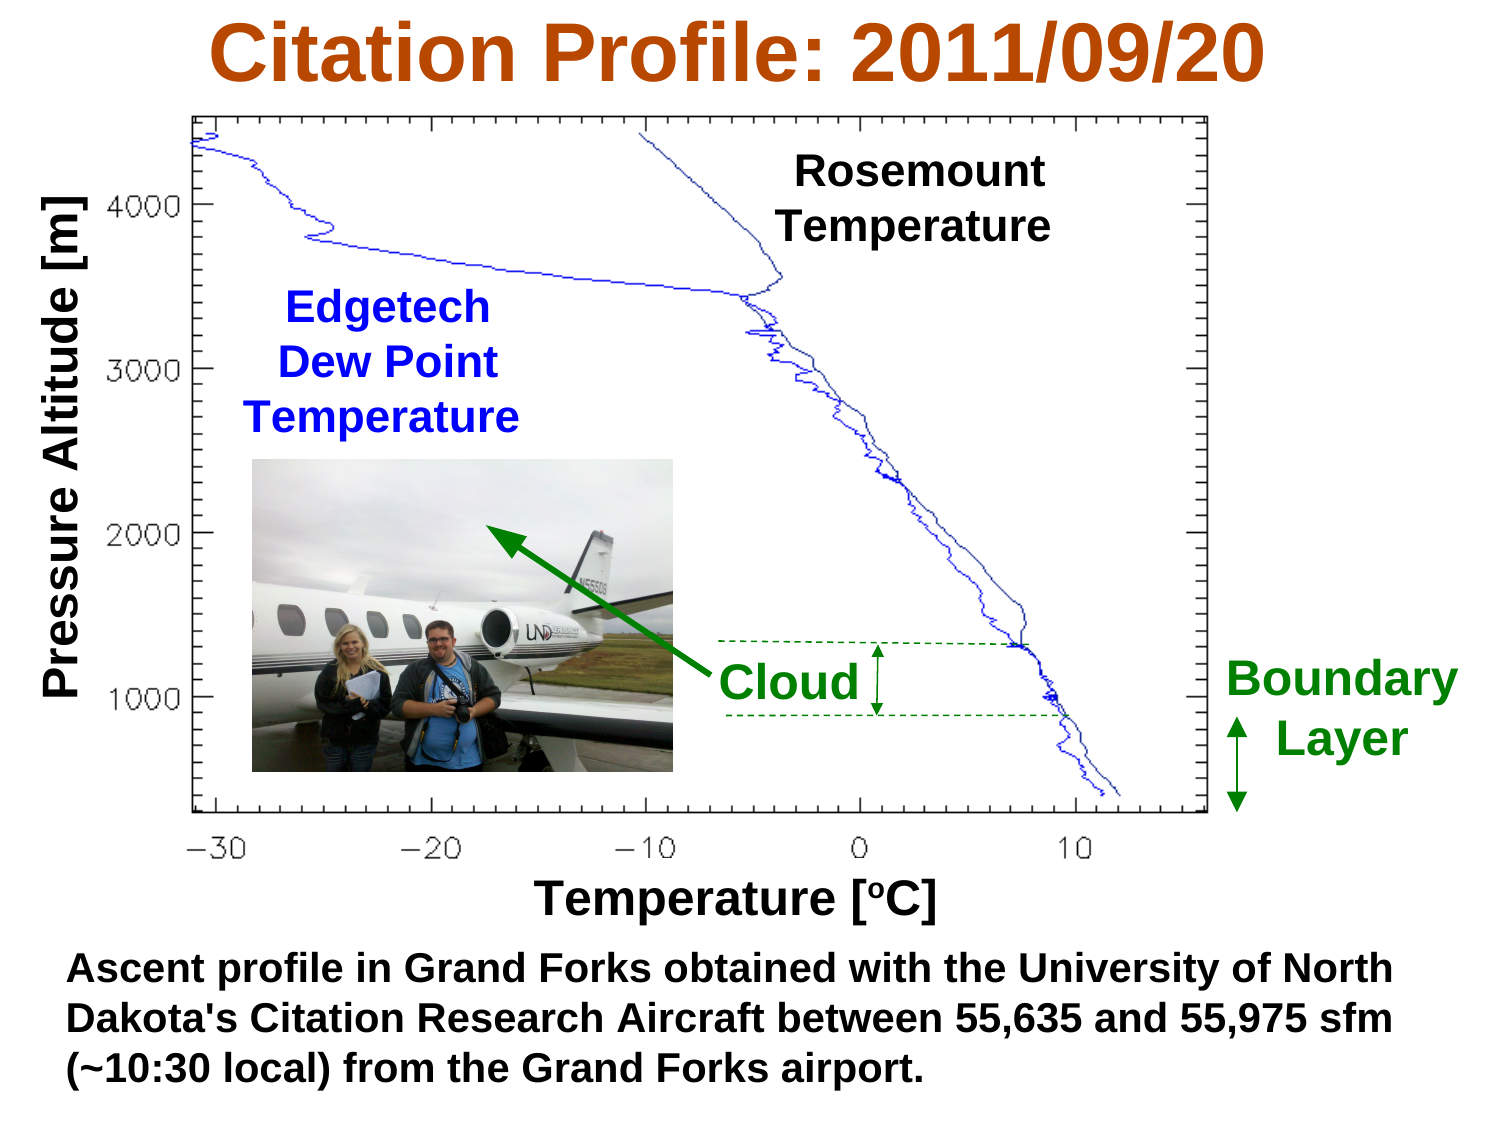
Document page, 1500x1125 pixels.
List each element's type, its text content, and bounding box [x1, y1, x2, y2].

text_box Ascent profile in Grand Forks obtained with the University of North Dakota's Citation Research Aircraft between 55,635 and 55,975 sfm (~10:30 local) from the Grand Forks airport. [50, 933, 1493, 1122]
text_box Cloud [718, 649, 861, 710]
picture [34, 127, 1285, 923]
text_box Temperature [oC] [518, 858, 953, 933]
text_box Edgetech Dew Point Temperature [242, 276, 534, 442]
text_box Citation Profile: 2011/09/20 [0, 0, 1500, 127]
text_box Pressure Altitude [m] [19, 179, 95, 716]
text_box Boundary Layer [1225, 645, 1459, 766]
text_box Rosemount Temperature [774, 140, 1065, 251]
